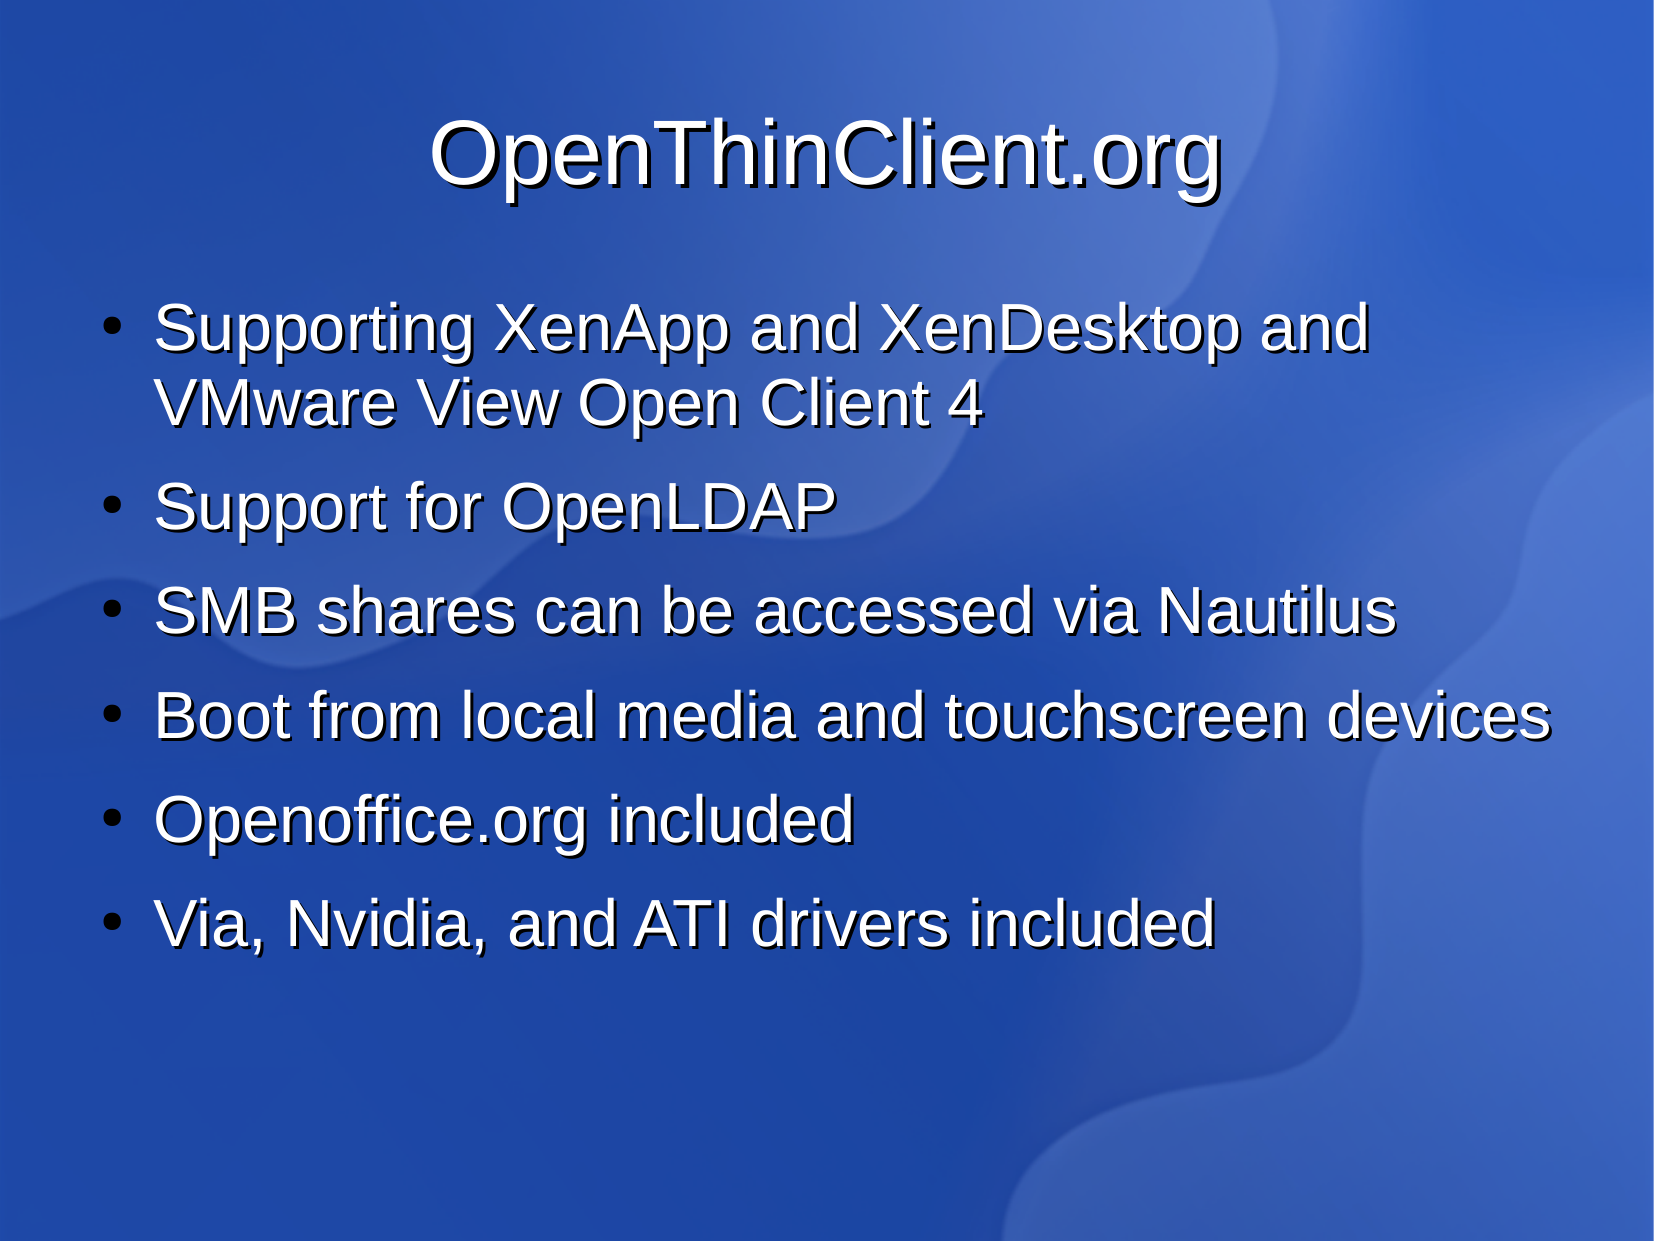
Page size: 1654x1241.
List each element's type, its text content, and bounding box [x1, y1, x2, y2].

list Supporting XenApp and XenDesktop and VMware View Open Client 4 Support for OpenLDAP SMB shares can be accessed via Nautilus Boot from local media and touchscreen devices Openoffice.org included Via, Nvidia, and ATI drivers included [82, 290, 1571, 1094]
title OpenThinClient.org [82, 56, 1571, 250]
picture [0, 0, 1654, 1241]
